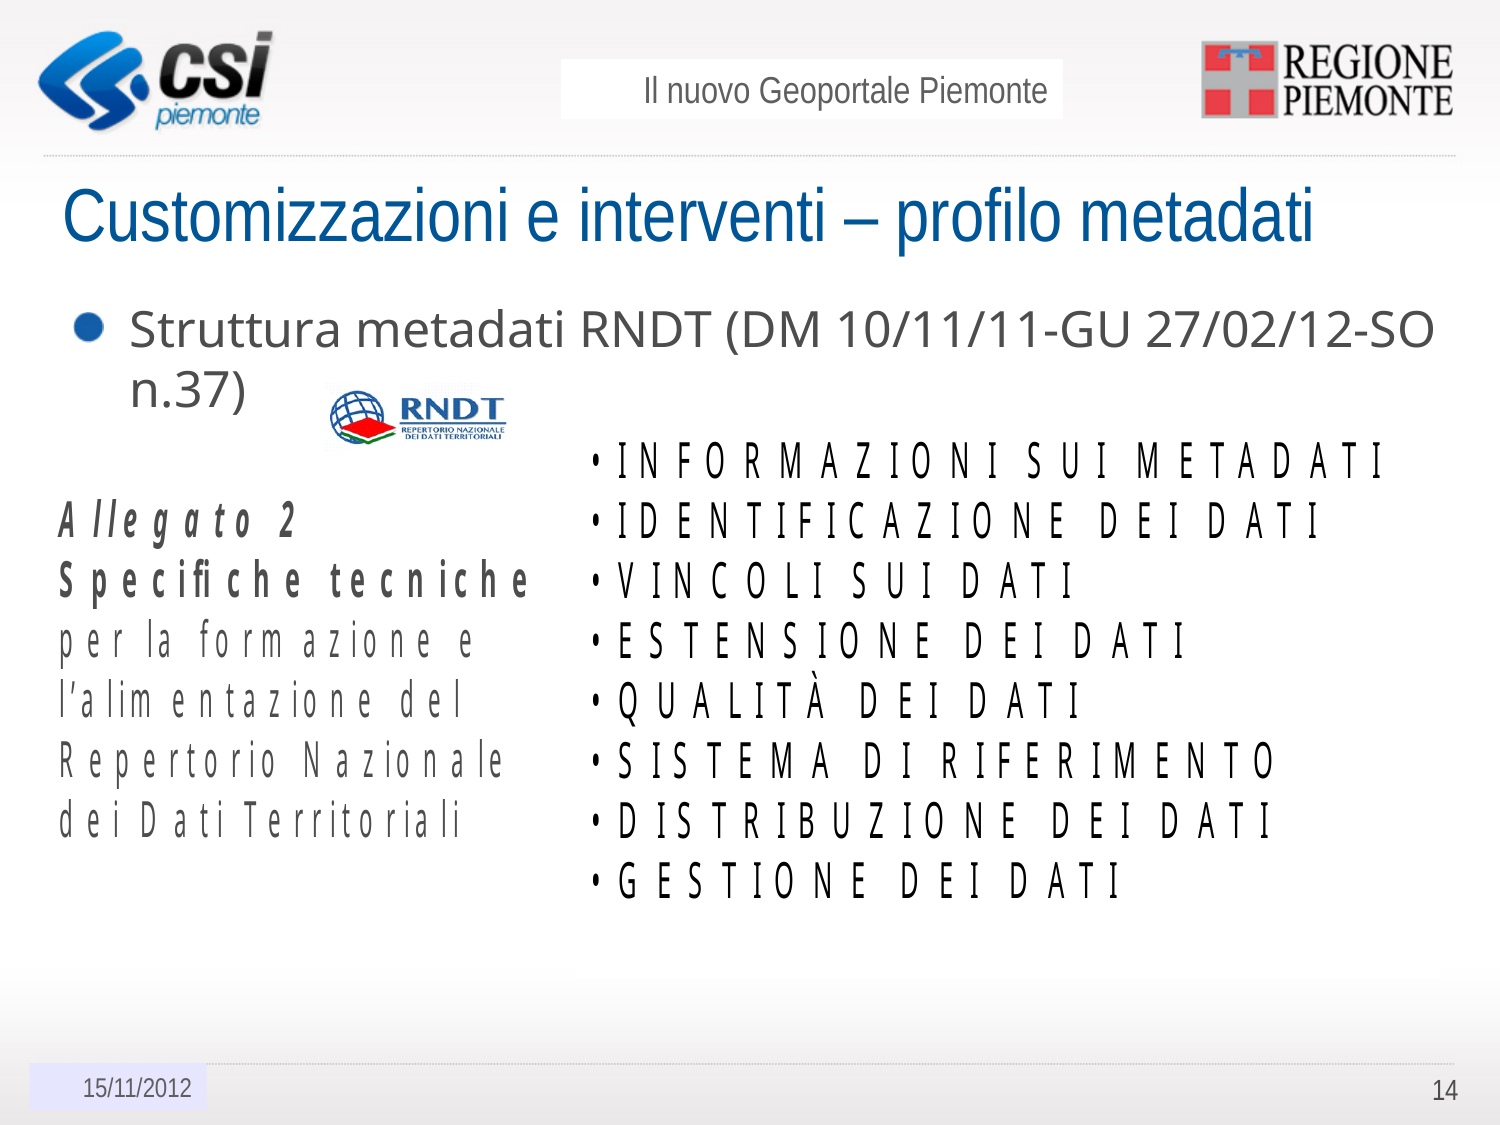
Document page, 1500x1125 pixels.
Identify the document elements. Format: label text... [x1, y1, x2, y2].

list Struttura metadati RNDT (DM 10/11/11-GU 27/02/12-SO n.37) [59, 290, 1453, 1125]
title Customizzazioni e interventi – profilo metadati [47, 158, 1447, 370]
picture [0, 0, 1500, 1125]
text_box Il nuovo Geoportale Piemonte [561, 59, 1063, 119]
text_box 15/11/2012 [29, 1063, 207, 1111]
